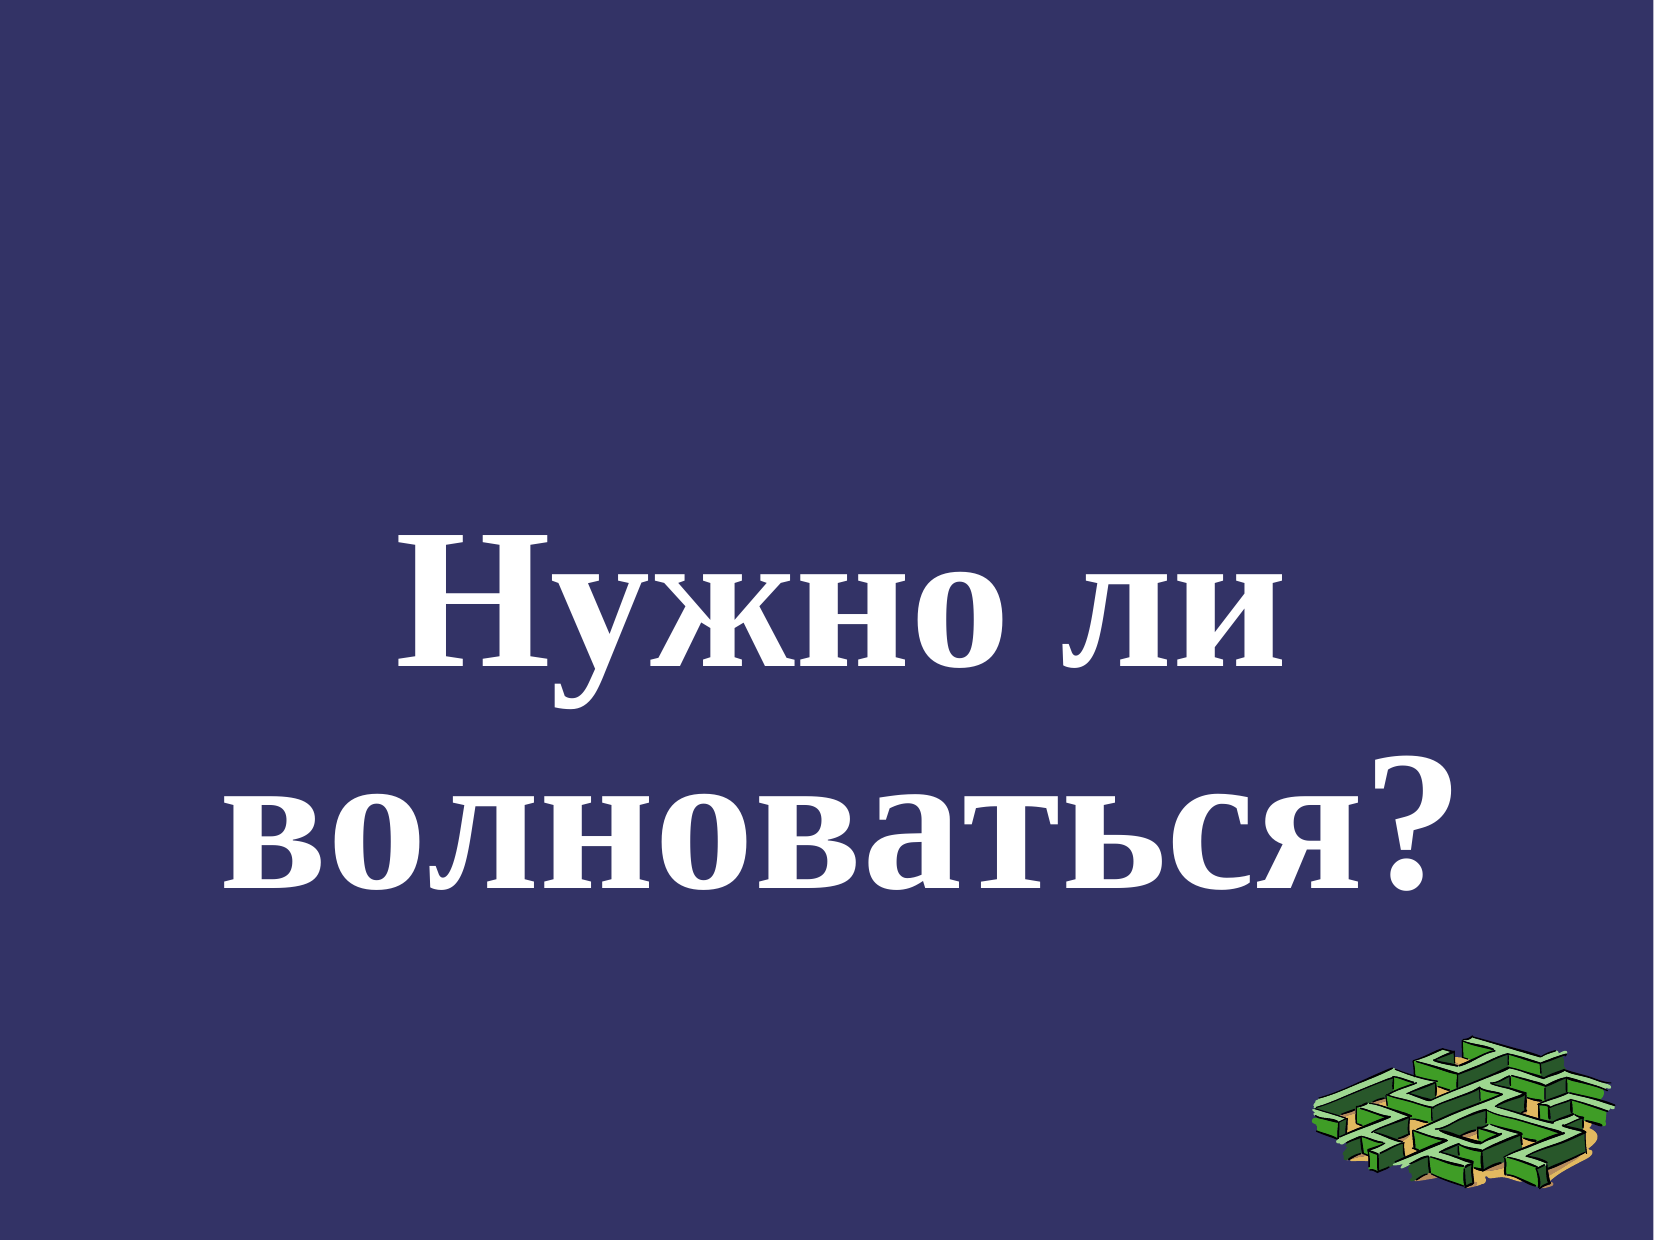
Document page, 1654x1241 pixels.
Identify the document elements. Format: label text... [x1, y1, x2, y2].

subtitle Нужно ли волноваться? [177, 118, 1506, 932]
